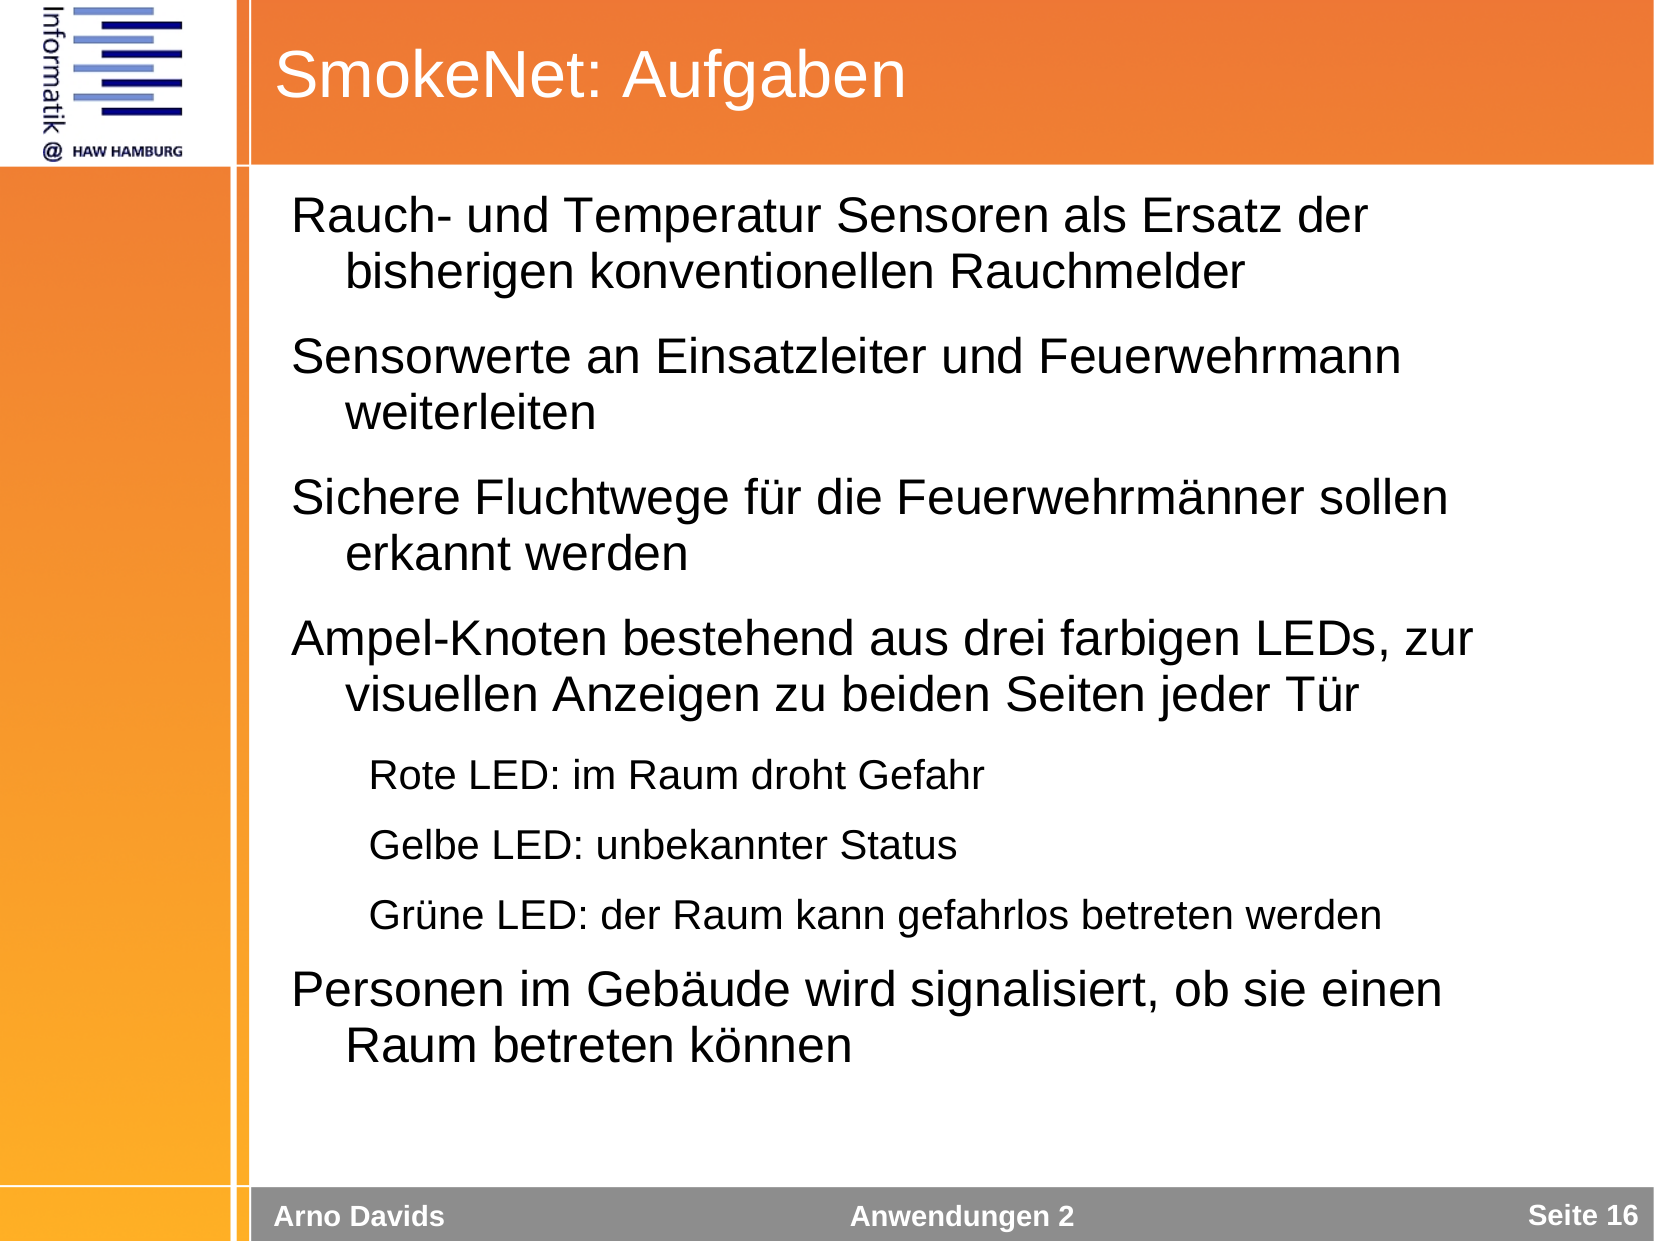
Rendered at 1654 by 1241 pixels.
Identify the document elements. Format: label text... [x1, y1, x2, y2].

picture [43, 5, 186, 162]
picture [0, 0, 1654, 1241]
list Rauch- und Temperatur Sensoren als Ersatz der bisherigen konventionellen Rauchmelder Sensorwerte an Einsatzleiter und Feuerwehrmann weiterleiten Sichere Fluchtwege für die Feuerwehrmänner sollen erkannt werden Ampel-Knoten bestehend aus drei farbigen LEDs, zur visuellen Anzeigen zu beiden Seiten jeder Tür Rote LED: im Raum droht Gefahr Gelbe LED: unbekannter Status Grüne LED: der Raum kann gefahrlos betreten werden Personen im Gebäude wird signalisiert, ob sie einen Raum betreten können [274, 187, 1576, 1160]
title SmokeNet: Aufgaben [274, 19, 1651, 130]
